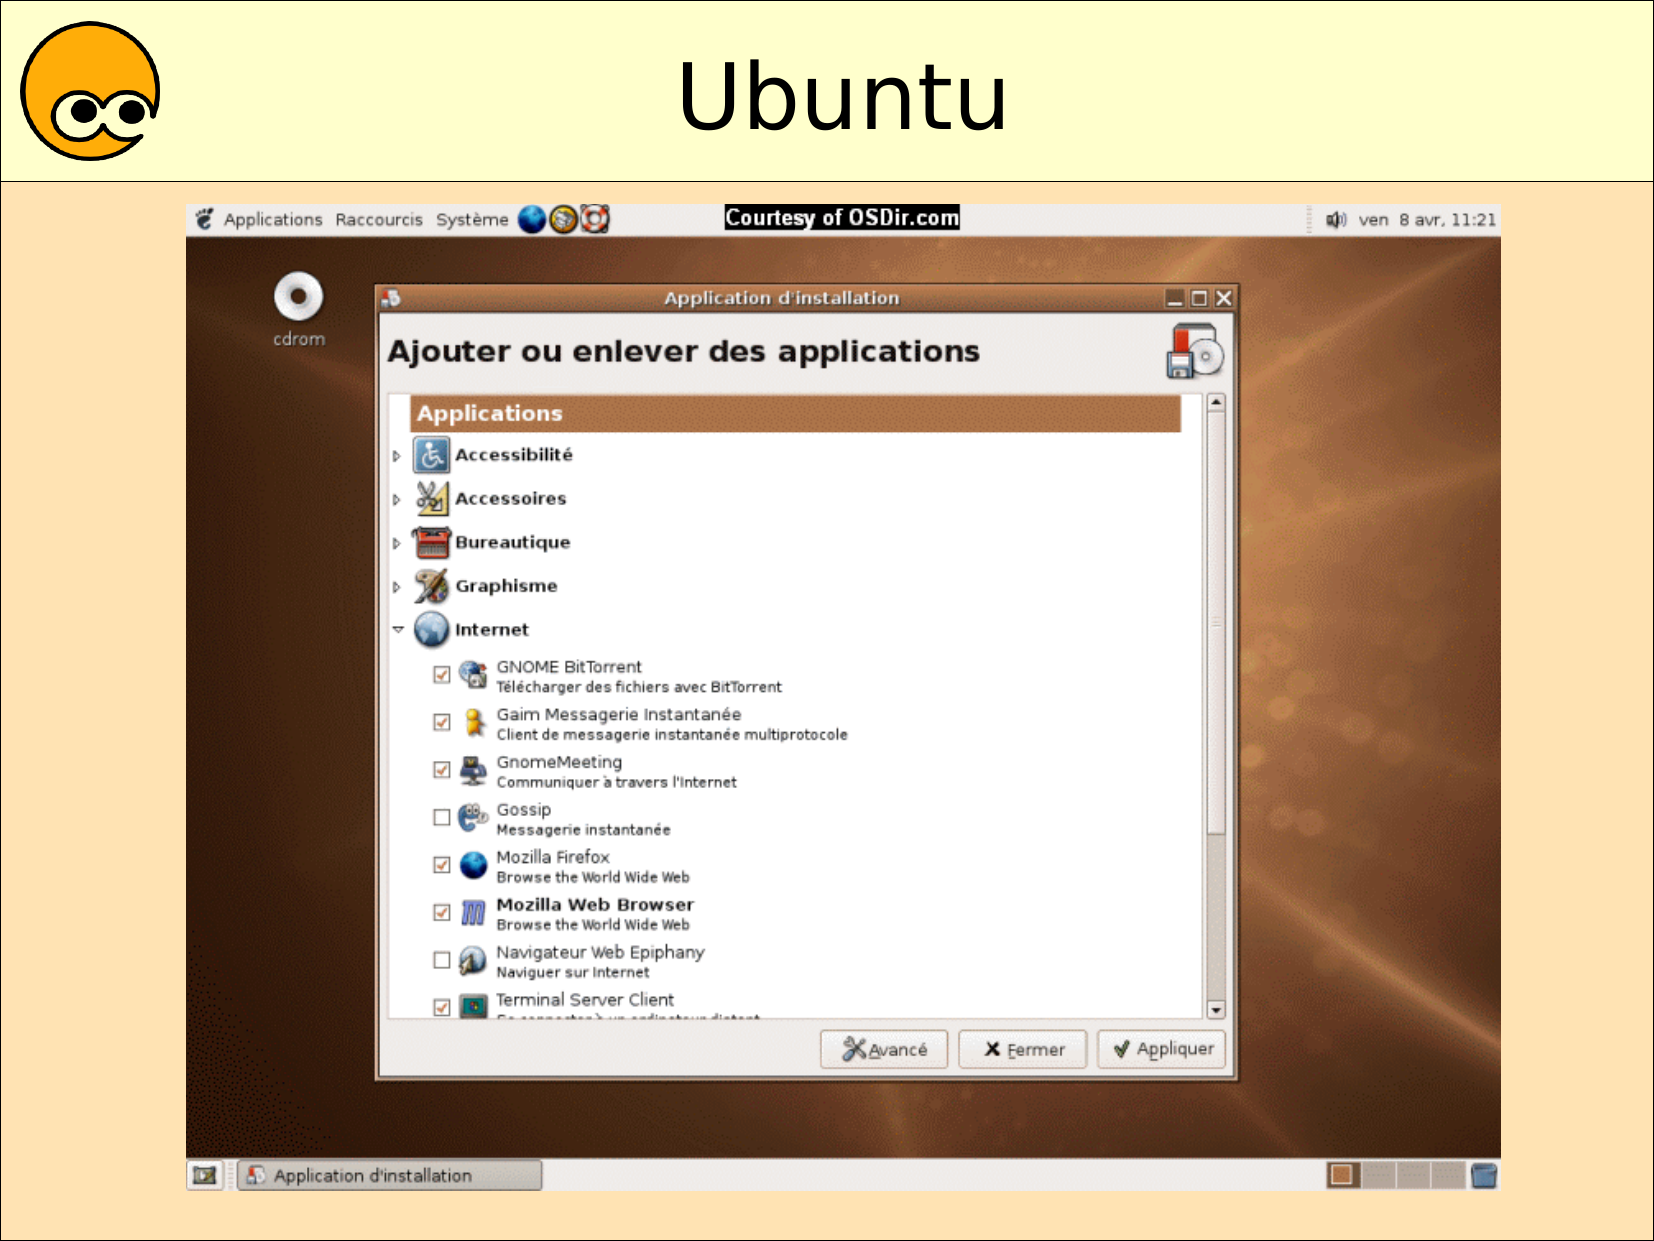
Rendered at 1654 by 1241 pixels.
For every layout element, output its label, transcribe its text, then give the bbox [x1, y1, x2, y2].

title Ubuntu [135, 43, 1552, 151]
picture [186, 204, 1501, 1191]
picture [20, 21, 160, 161]
